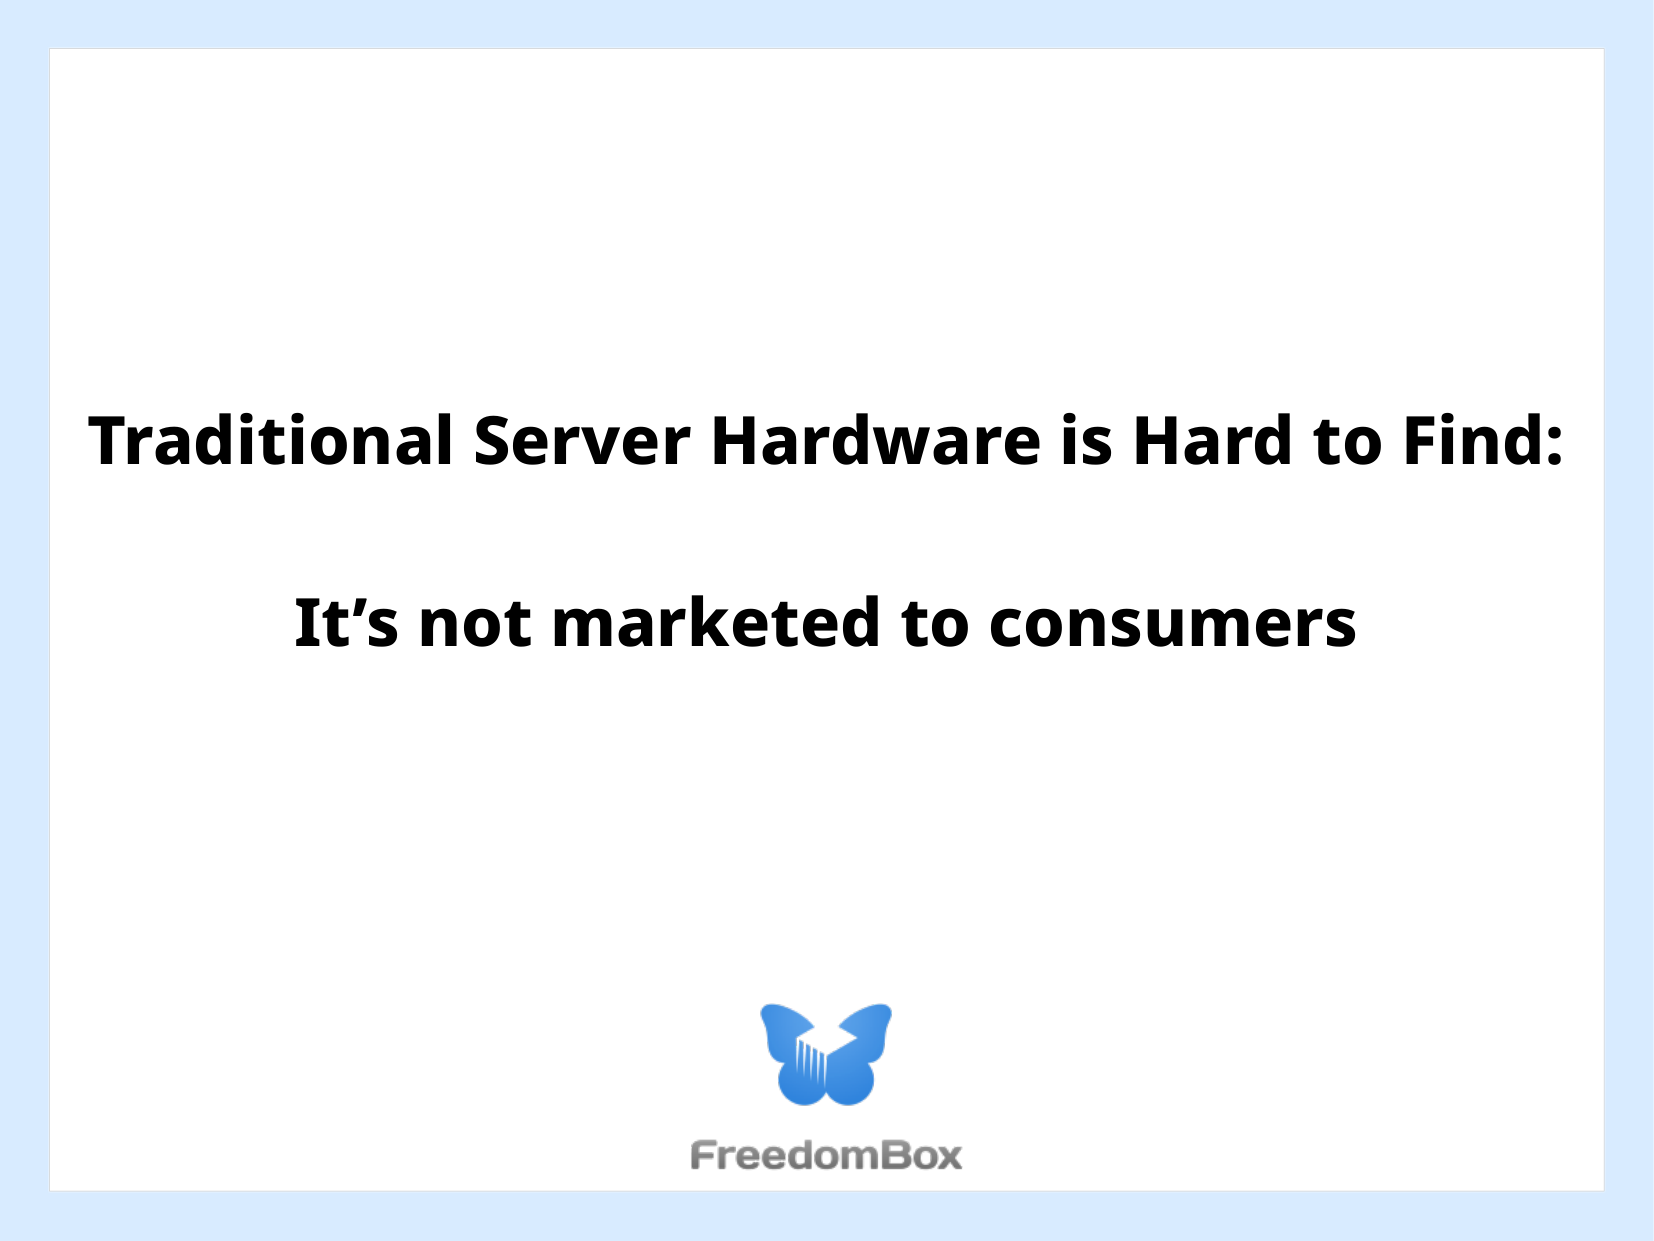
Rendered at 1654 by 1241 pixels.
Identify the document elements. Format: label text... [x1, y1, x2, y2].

picture [0, 0, 1654, 1241]
subtitle Traditional Server Hardware is Hard to Find: It’s not marketed to consumers [82, 49, 1571, 1010]
